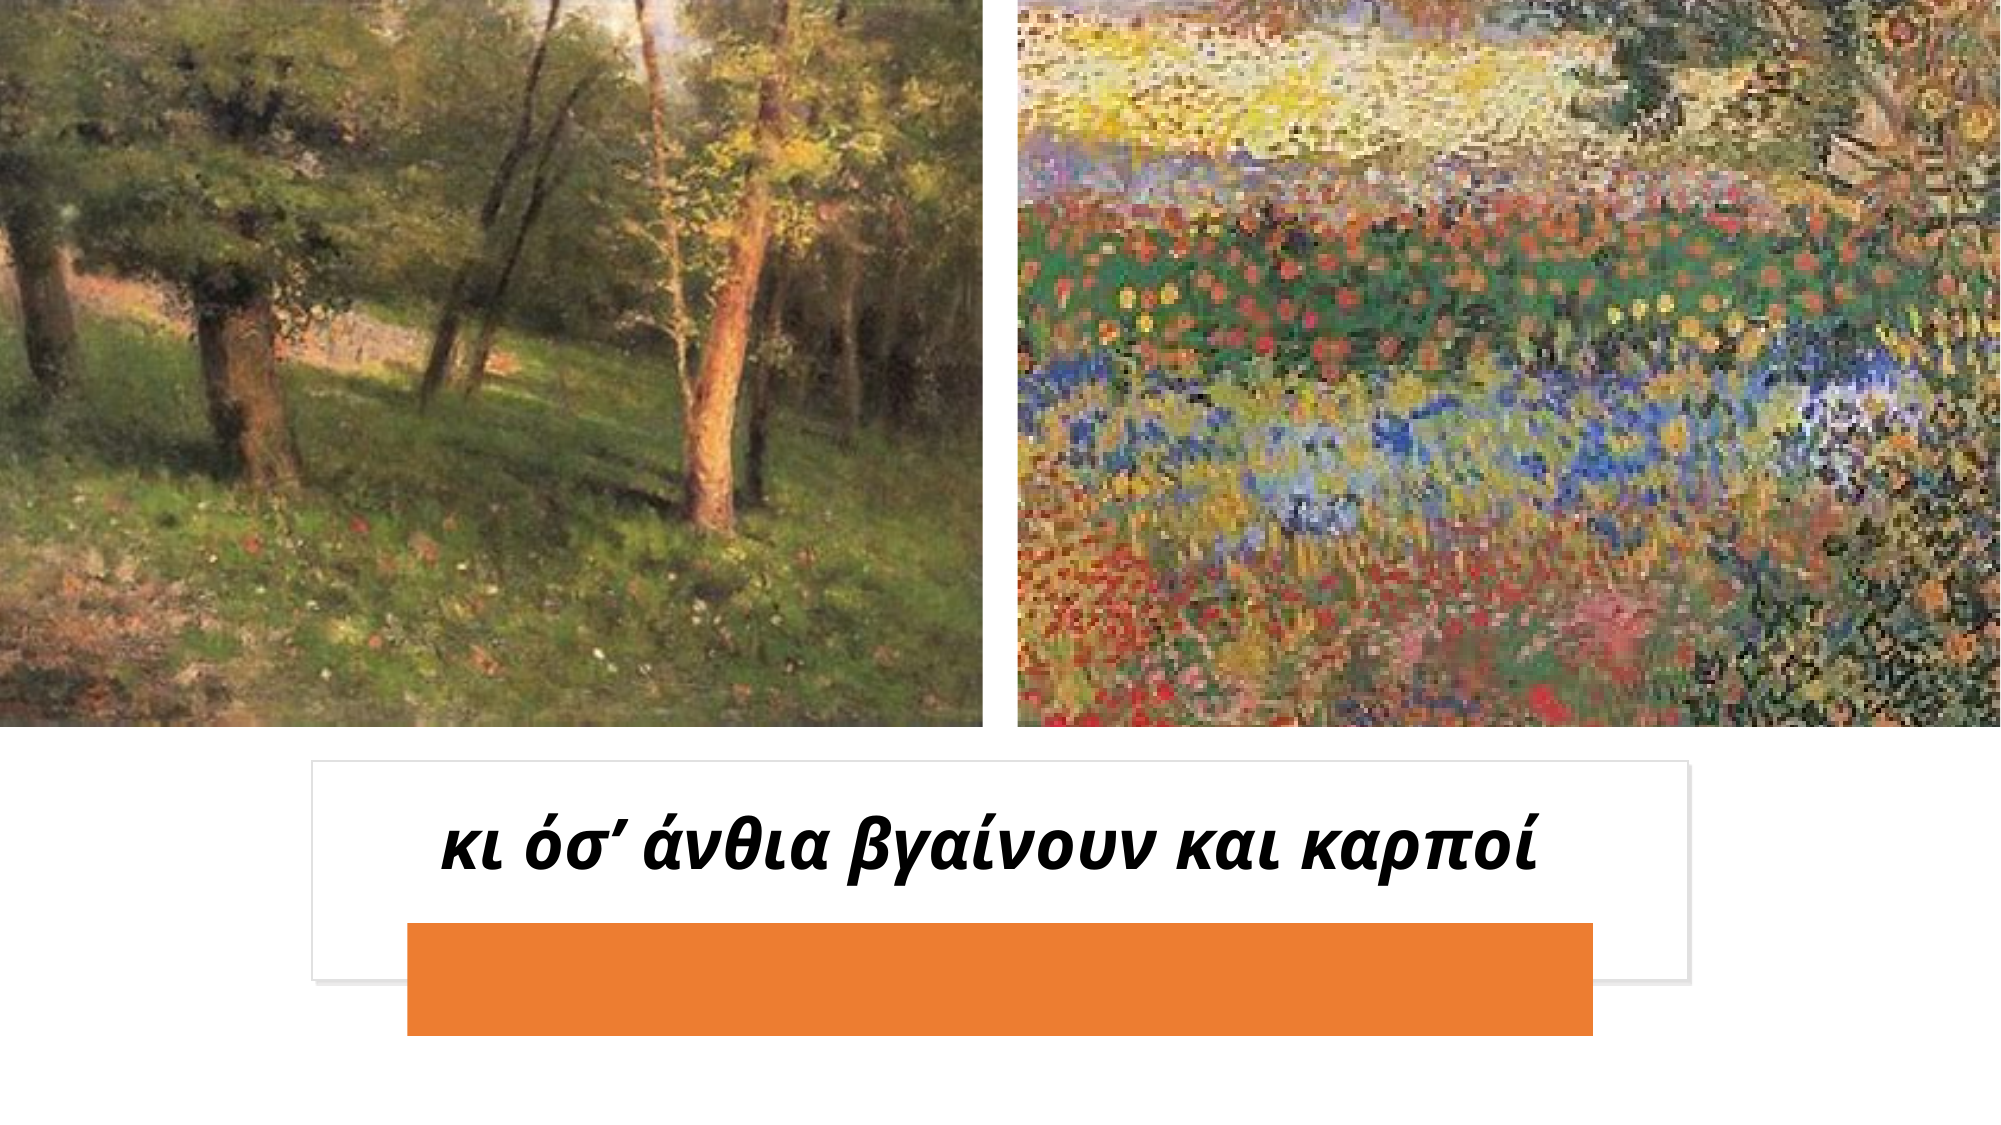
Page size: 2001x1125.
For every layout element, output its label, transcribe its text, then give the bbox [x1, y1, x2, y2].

picture [1017, 0, 2000, 727]
picture [0, 0, 983, 727]
text_box [0, 0, 2000, 1125]
title κι όσ’ άνθια βγαίνουν και καρποί [345, 775, 1655, 919]
